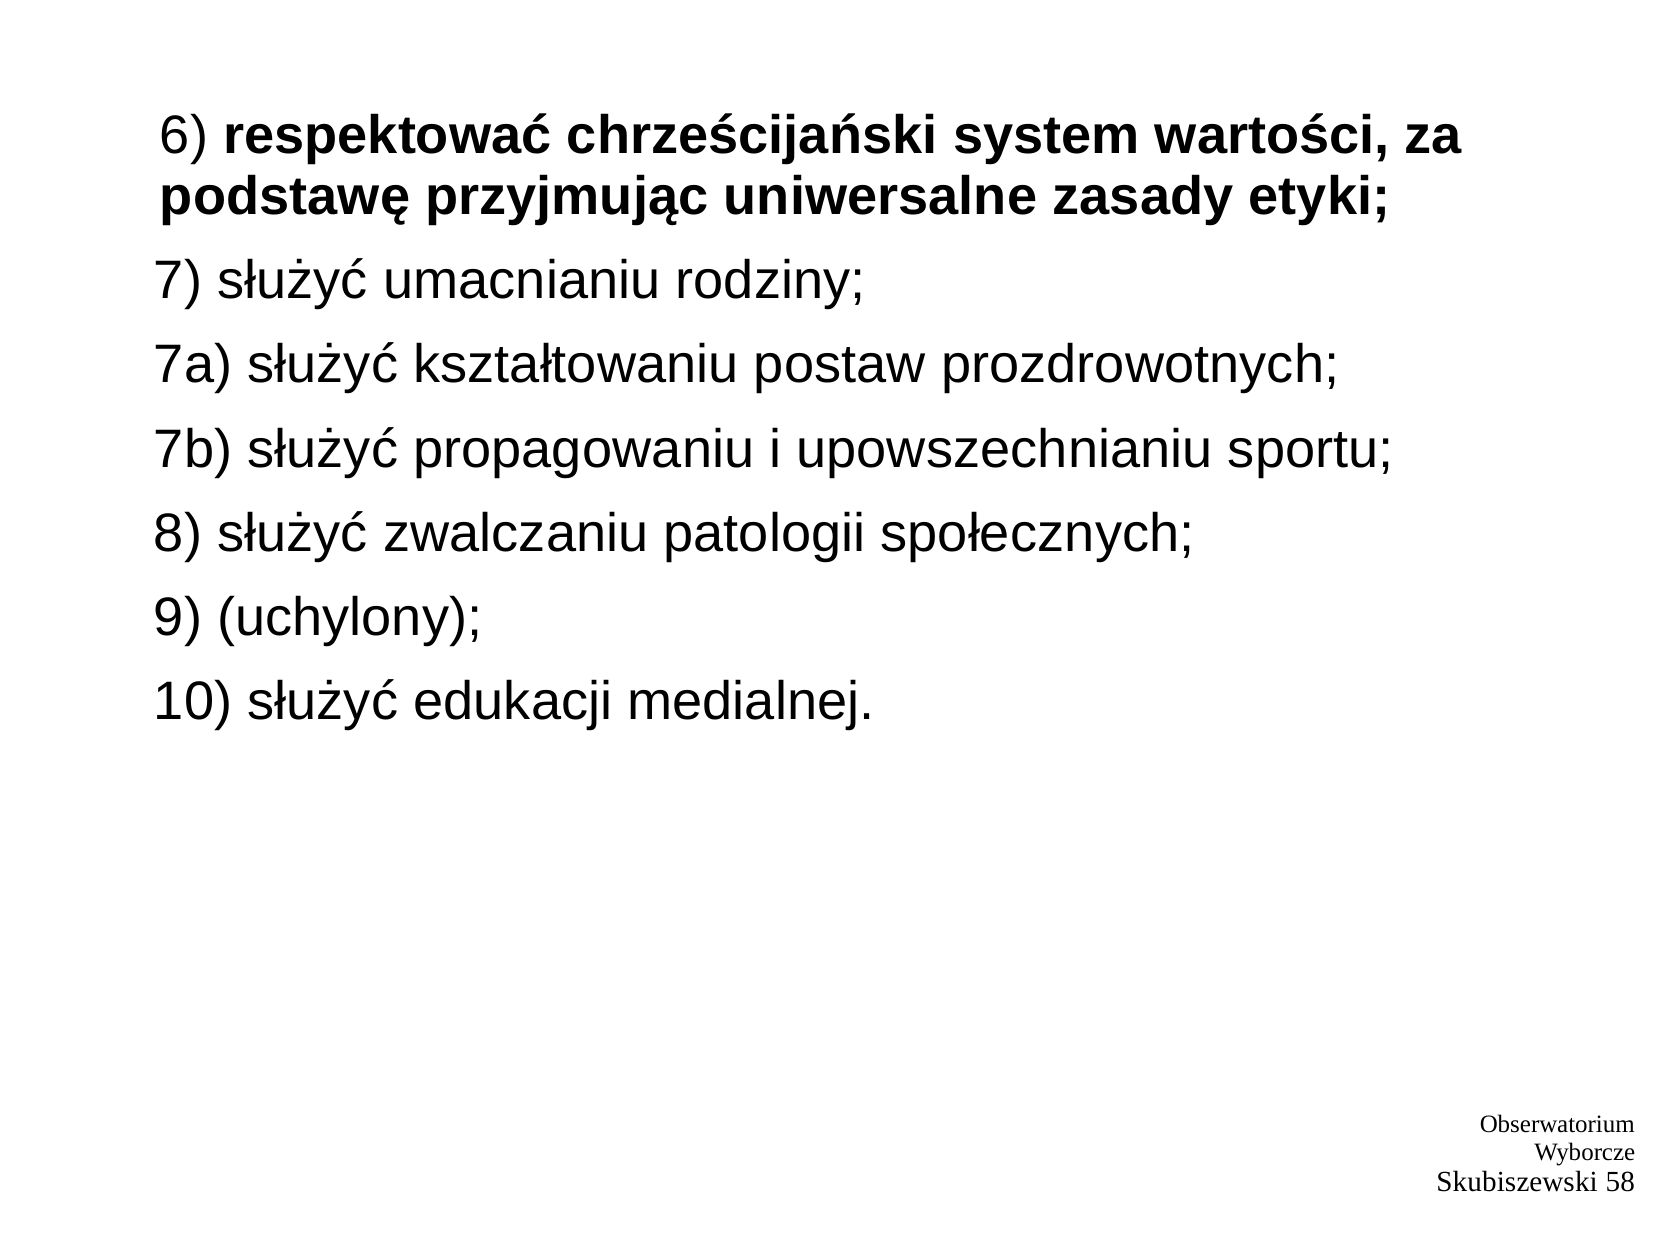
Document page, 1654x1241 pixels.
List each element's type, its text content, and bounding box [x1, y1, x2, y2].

list 6) respektować chrześcijański system wartości, za podstawę przyjmując uniwersalne zasady etyki; 7) służyć umacnianiu rodziny; 7a) służyć kształtowaniu postaw prozdrowotnych; 7b) służyć propagowaniu i upowszechnianiu sportu; 8) służyć zwalczaniu patologii społecznych; 9) (uchylony); 10) służyć edukacji medialnej. [30, 105, 1621, 1156]
